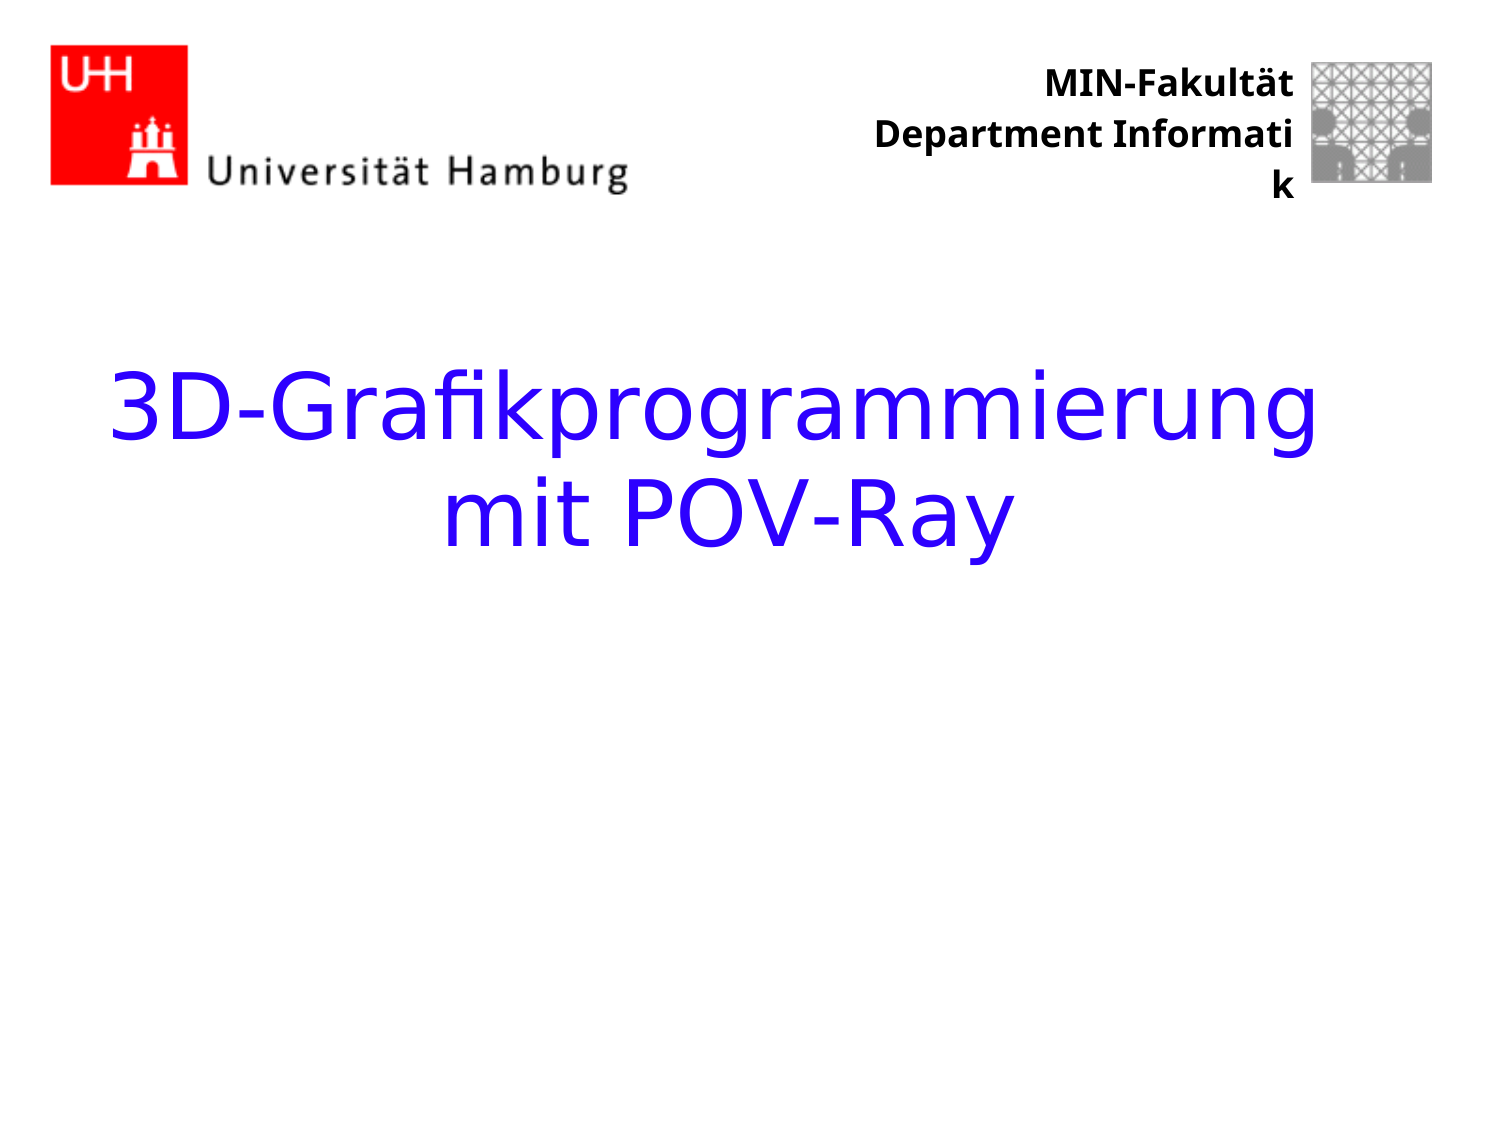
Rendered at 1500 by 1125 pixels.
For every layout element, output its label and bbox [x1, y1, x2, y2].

picture [23, 23, 759, 210]
picture [1311, 62, 1432, 183]
